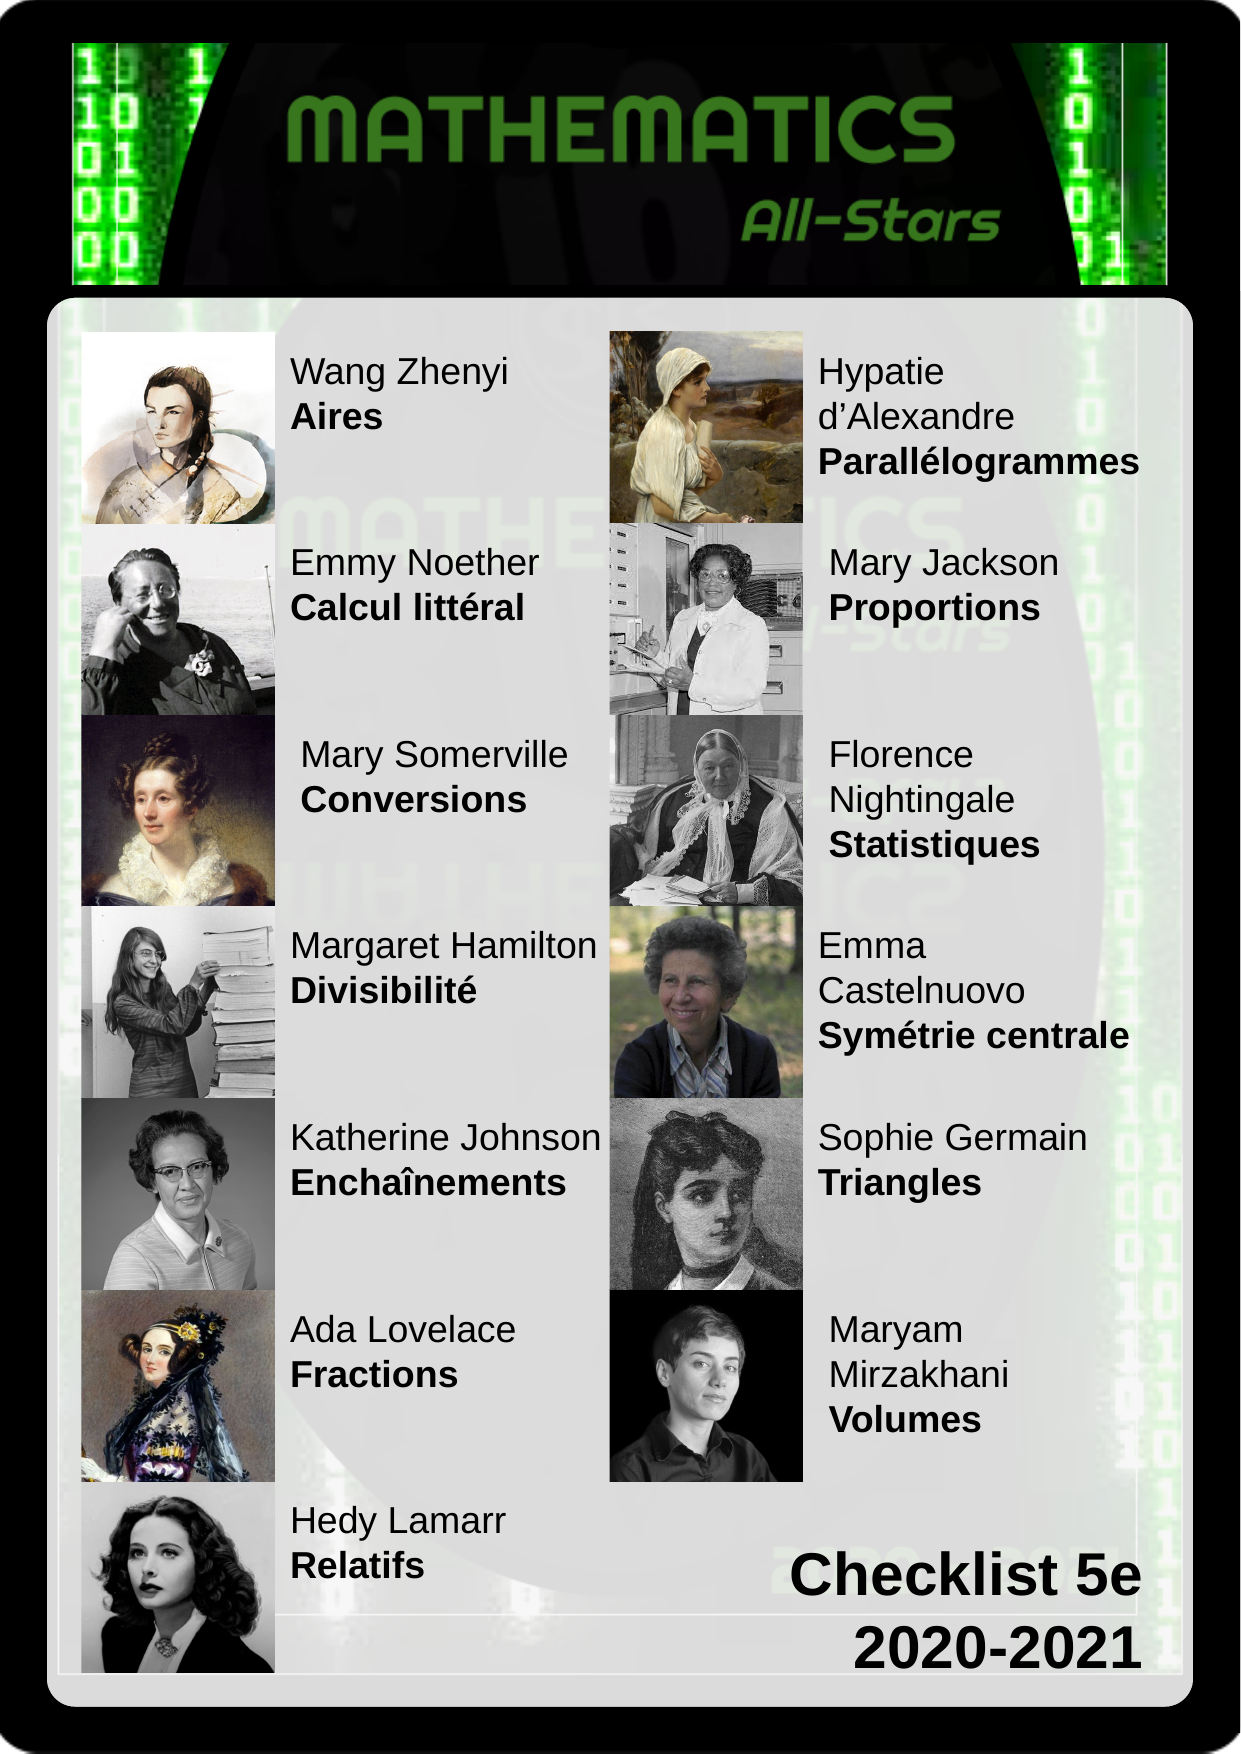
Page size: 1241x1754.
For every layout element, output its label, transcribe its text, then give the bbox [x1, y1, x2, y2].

text_box Katherine Johnson Enchaînements [275, 1098, 609, 1289]
text_box Maryam Mirzakhani Volumes [813, 1289, 1159, 1482]
picture [0, 0, 1241, 1754]
text_box [47, 298, 1193, 1706]
text_box Mary Jackson Proportions [813, 523, 1159, 715]
text_box Hypatie d’Alexandre Parallélogrammes [803, 331, 1159, 524]
text_box Emma Castelnuovo Symétrie centrale [803, 906, 1149, 1098]
text_box Florence Nightingale Statistiques [813, 715, 1159, 907]
text_box Checklist 5e 2020-2021 [620, 1532, 1159, 1684]
text_box Emmy Noether Calcul littéral [275, 523, 609, 715]
text_box Mary Somerville Conversions [285, 714, 609, 907]
text_box Hedy Lamarr Relatifs [274, 1482, 566, 1658]
text_box Margaret Hamilton Divisibilité [275, 906, 609, 1098]
text_box Ada Lovelace Fractions [275, 1289, 621, 1482]
text_box Sophie Germain Triangles [803, 1098, 1149, 1290]
text_box Wang Zhenyi Aires [275, 331, 609, 523]
